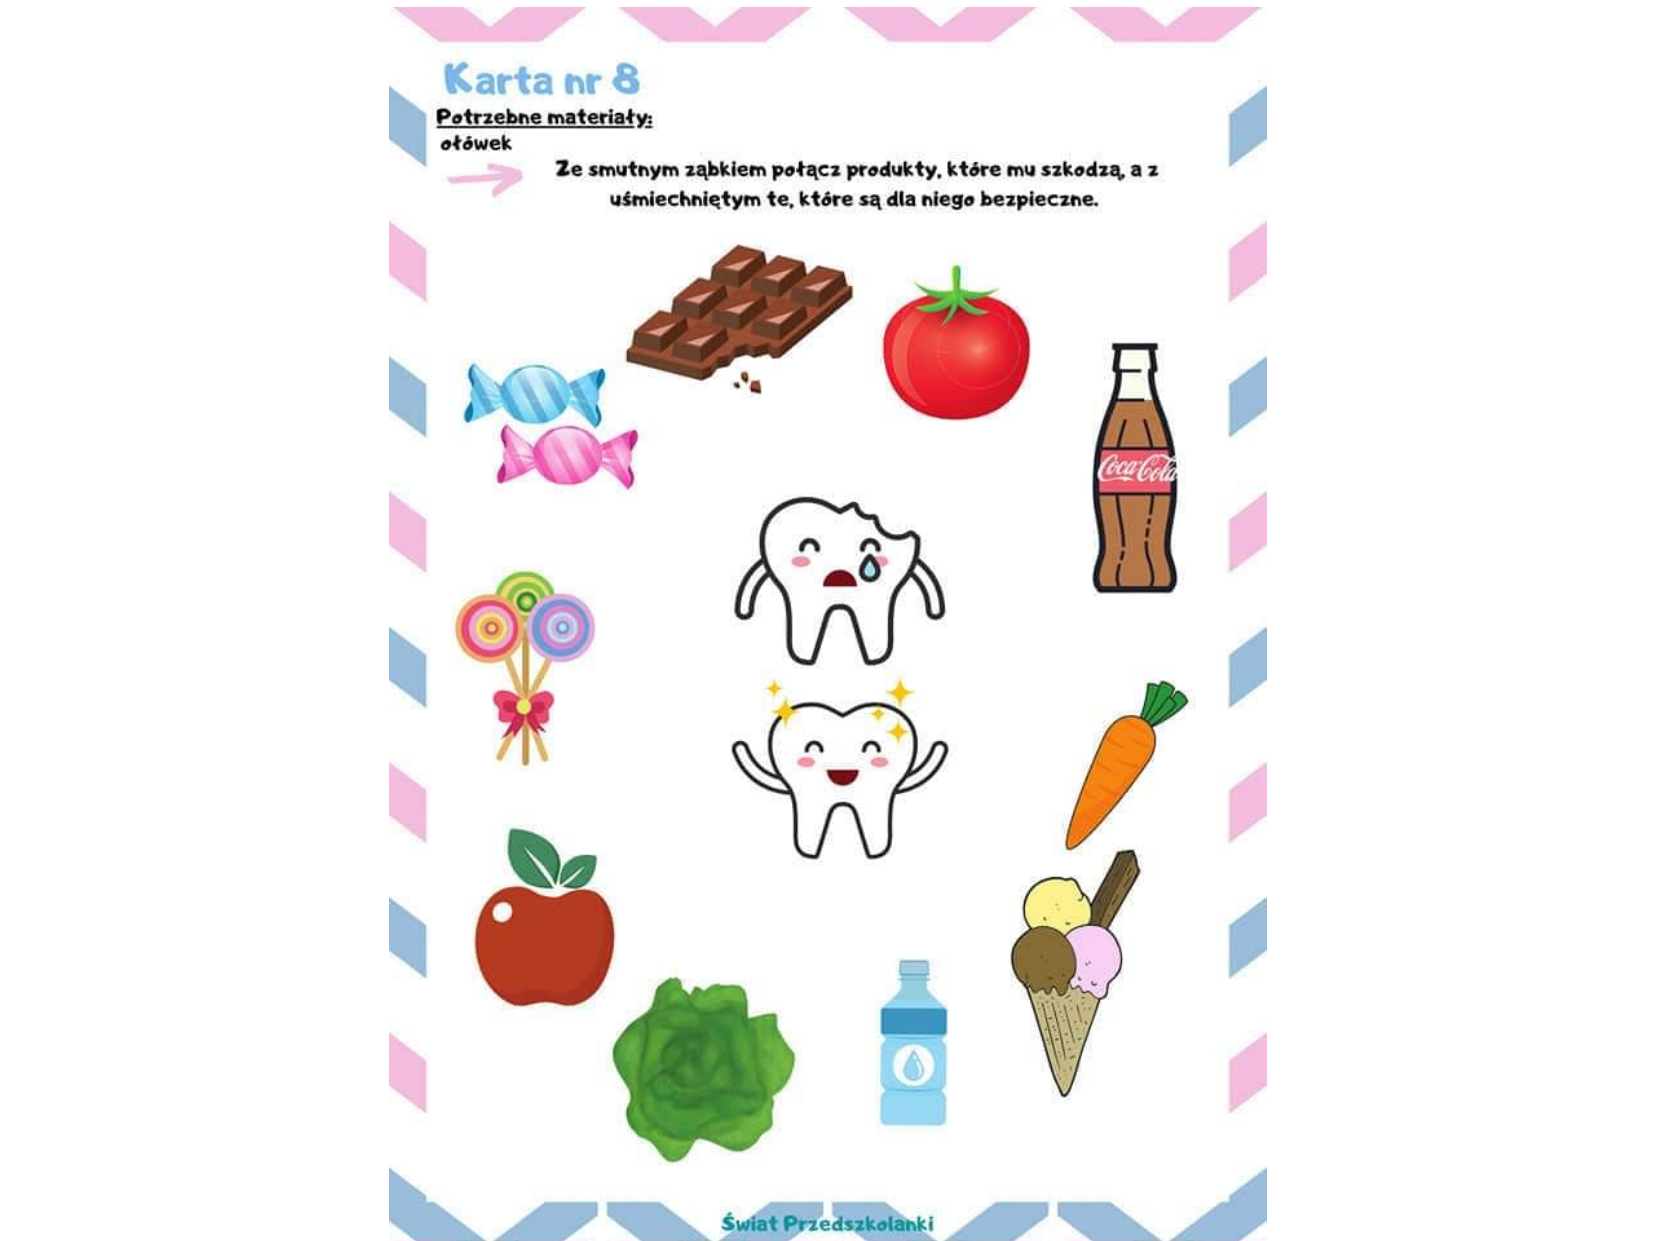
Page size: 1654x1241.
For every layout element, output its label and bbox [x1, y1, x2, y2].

picture [389, 7, 1267, 1241]
